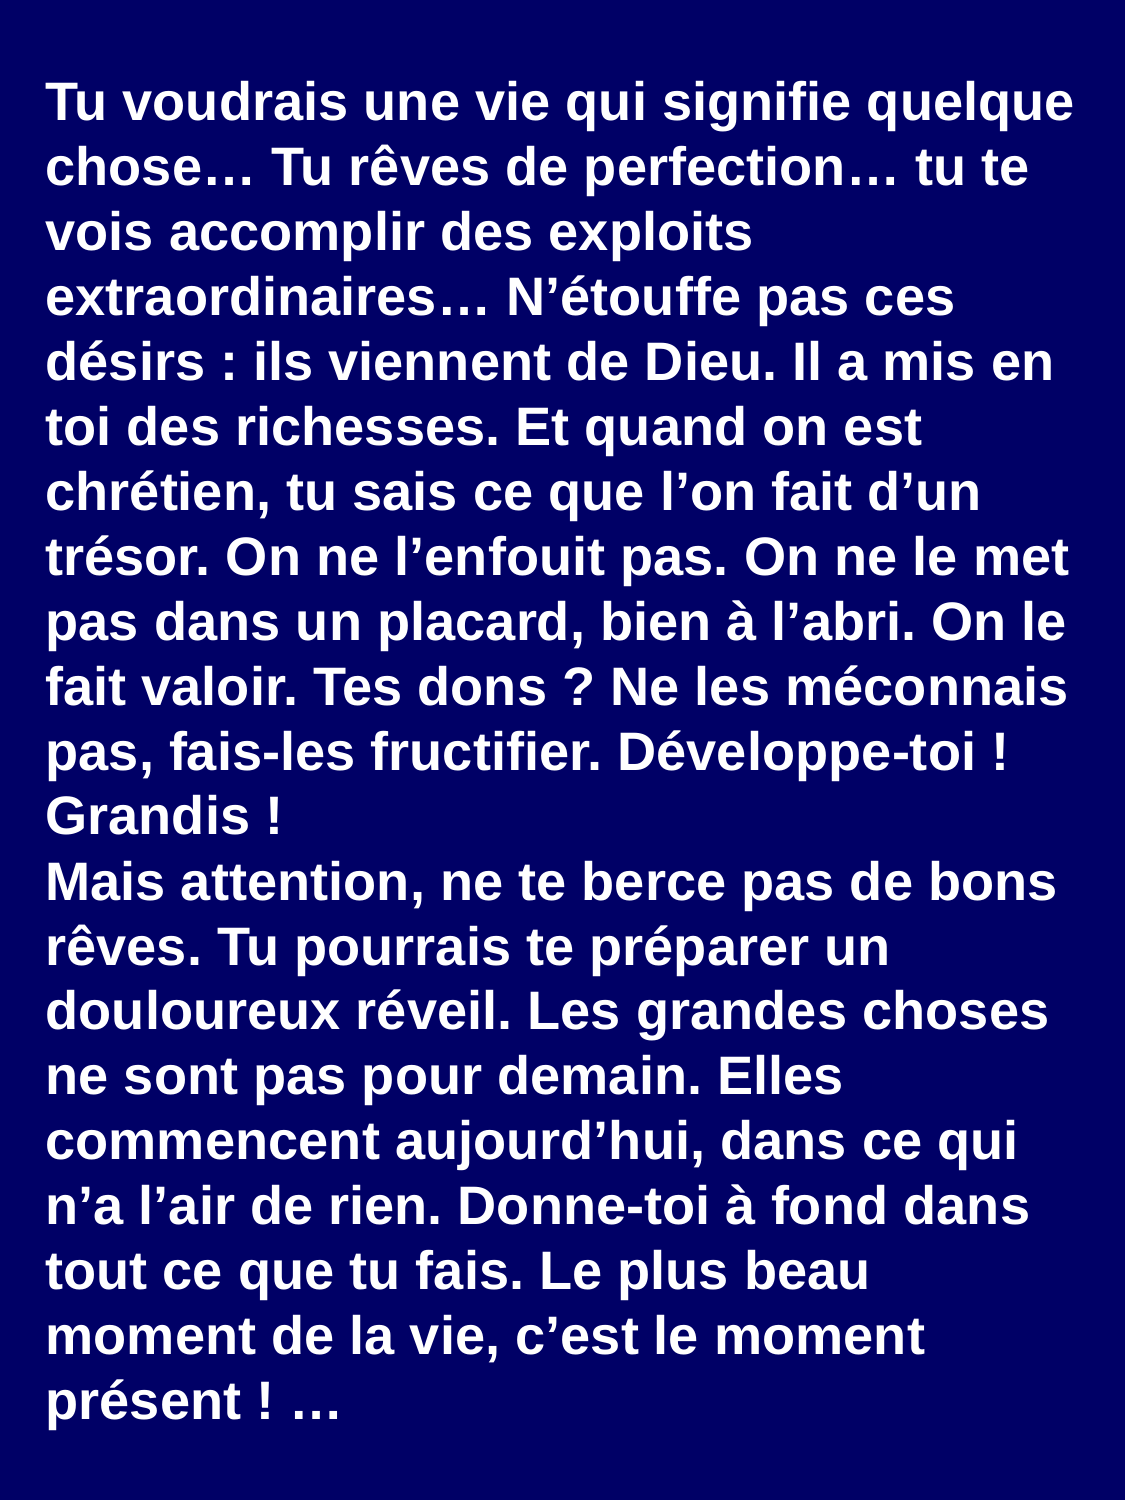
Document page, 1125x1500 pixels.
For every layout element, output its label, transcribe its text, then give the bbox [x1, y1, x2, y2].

text_box Tu voudrais une vie qui signifie quelque chose… Tu rêves de perfection… tu te vois accomplir des exploits extraordinaires… N’étouffe pas ces désirs : ils viennent de Dieu. Il a mis en toi des richesses. Et quand on est chrétien, tu sais ce que l’on fait d’un trésor. On ne l’enfouit pas. On ne le met pas dans un placard, bien à l’abri. On le fait valoir. Tes dons ? Ne les méconnais pas, fais-les fructifier. Développe-toi ! Grandis ! Mais attention, ne te berce pas de bons rêves. Tu pourrais te préparer un douloureux réveil. Les grandes choses ne sont pas pour demain. Elles commencent aujourd’hui, dans ce qui n’a l’air de rien. Donne-toi à fond dans tout ce que tu fais. Le plus beau moment de la vie, c’est le moment présent ! … [30, 58, 1106, 1500]
